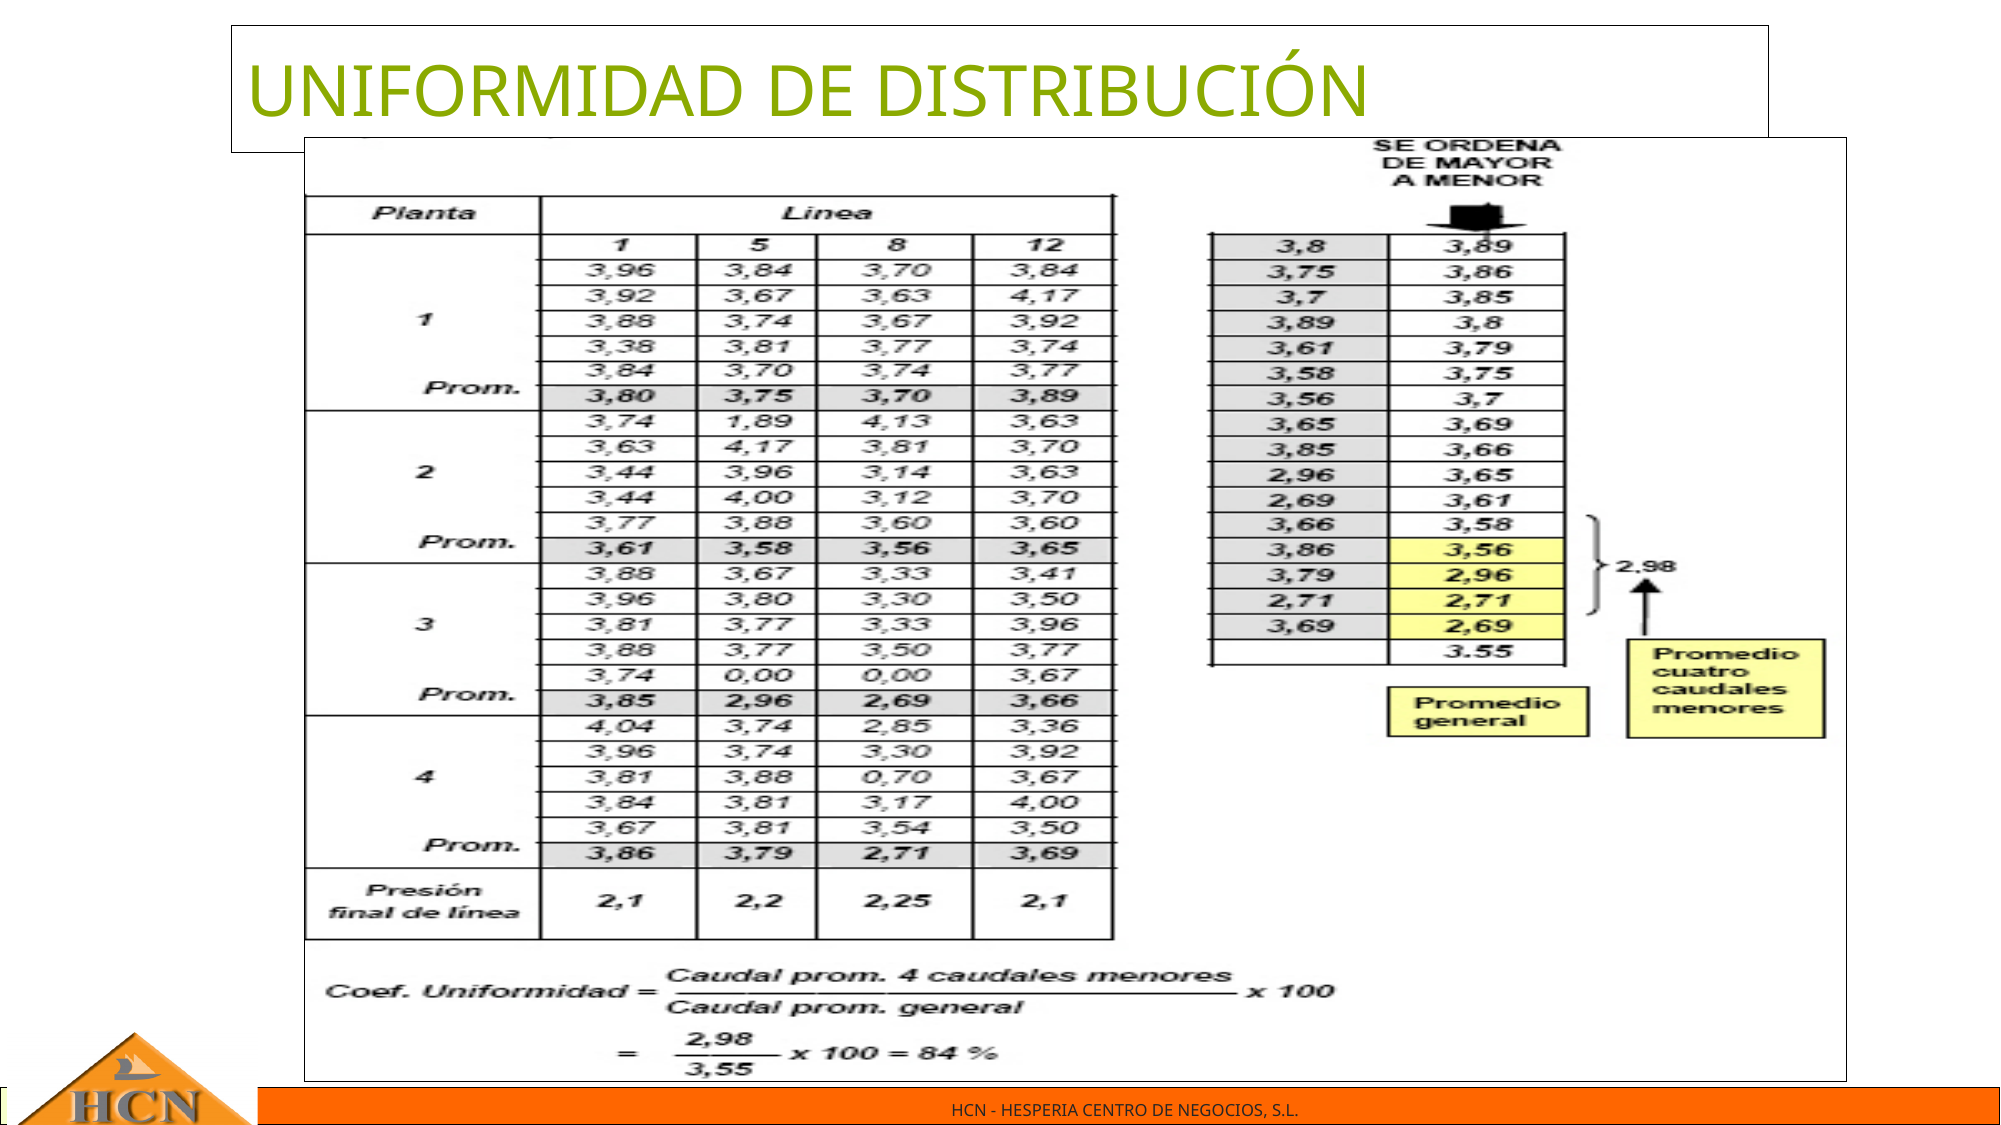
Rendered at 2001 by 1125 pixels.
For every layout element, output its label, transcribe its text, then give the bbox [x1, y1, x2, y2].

picture [7, 1029, 258, 1125]
text_box HCN - HESPERIA CENTRO DE NEGOCIOS, S.L. [258, 1087, 2000, 1125]
text_box 1 [0, 1087, 7, 1125]
title UNIFORMIDAD DE DISTRIBUCIÓN [231, 25, 1769, 153]
picture [304, 137, 1847, 1082]
